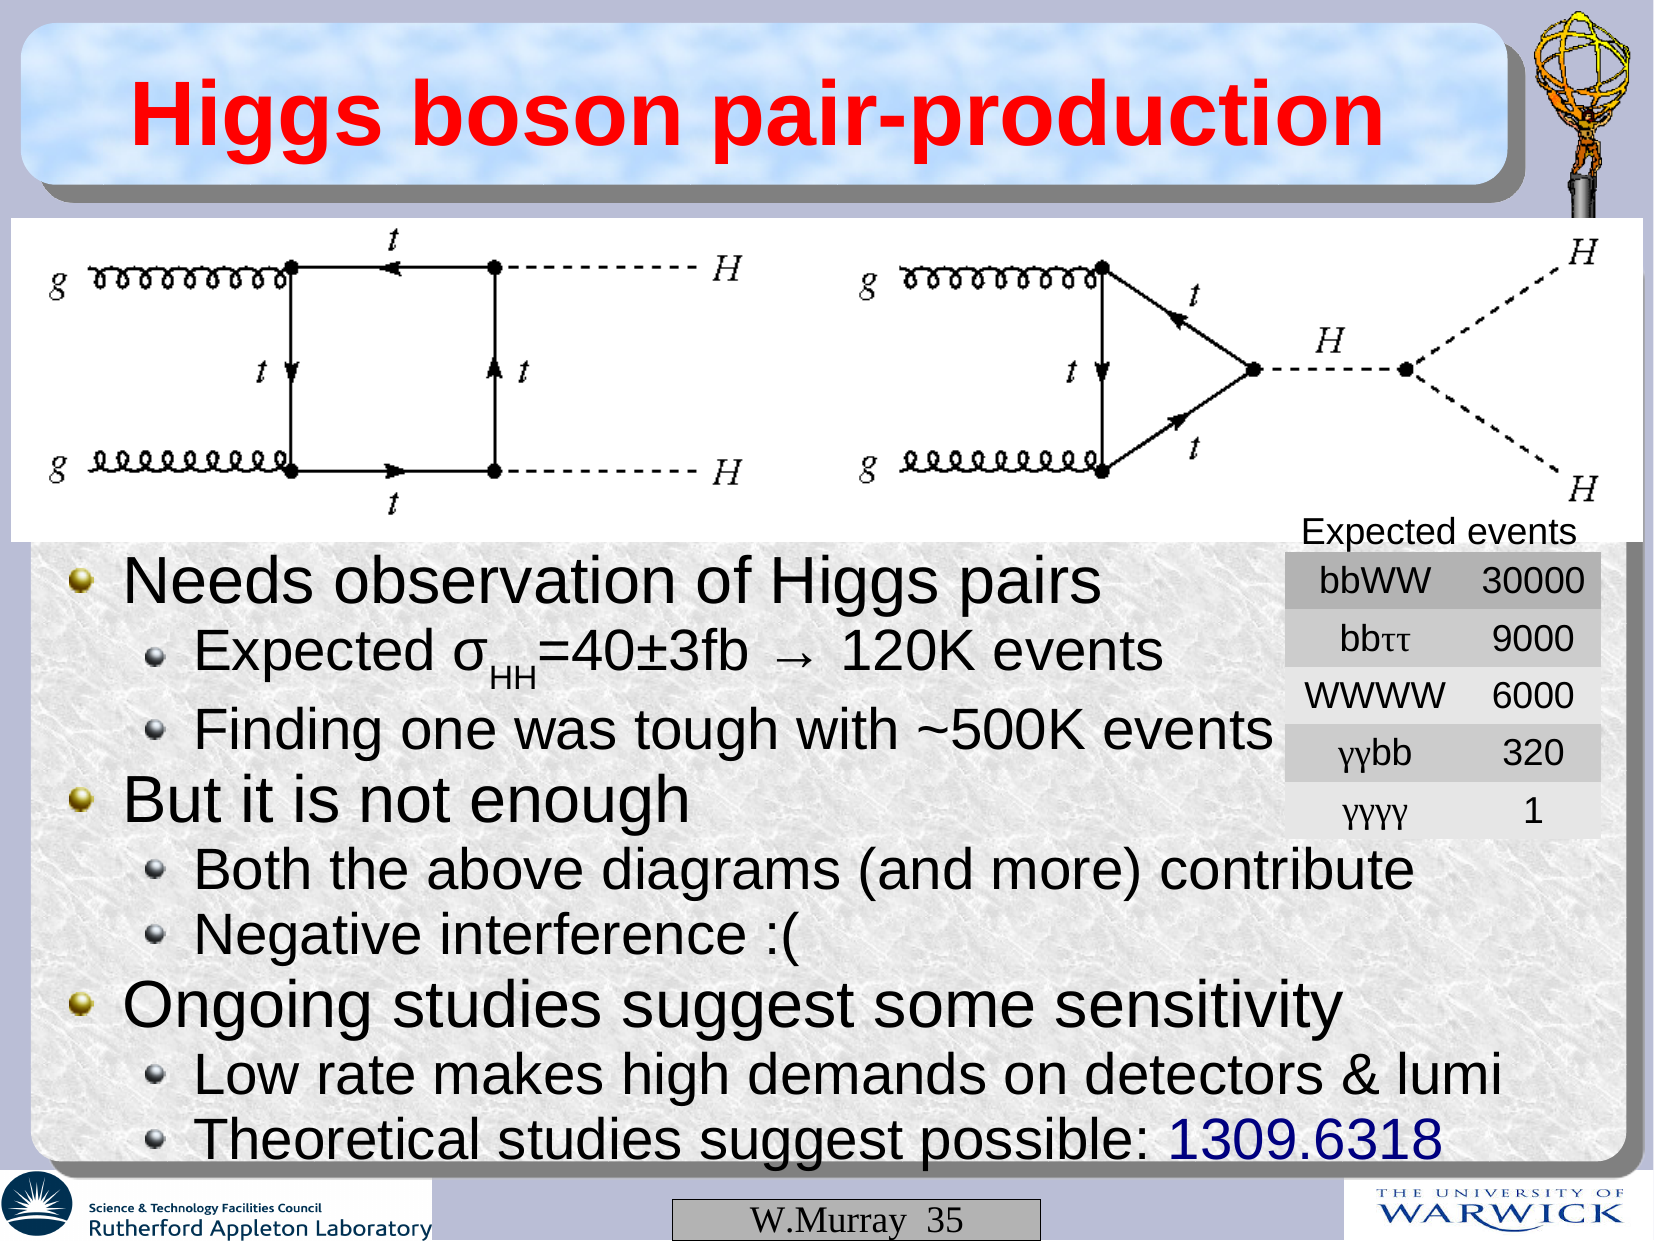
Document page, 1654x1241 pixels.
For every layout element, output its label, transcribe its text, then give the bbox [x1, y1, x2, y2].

table_header bbWW [1285, 552, 1466, 609]
text_box Expected events [1286, 503, 1599, 560]
table_cell γγbb [1285, 724, 1466, 782]
picture [1344, 1170, 1654, 1241]
table_cell γγγγ [1285, 782, 1466, 839]
picture [20, 22, 1508, 181]
list Needs observation of Higgs pairs Expected σHH=40±3fb → 120K events Finding one was tough with ~500K events But it is not enough Both the above diagrams (and more) contribute Negative interference :( Ongoing studies suggest some sensitivity Low rate makes high demands on detectors & lumi Theoretical studies suggest possible: 1309.6318 [51, 543, 1550, 1172]
picture [0, 1170, 432, 1241]
table_cell 6000 [1466, 667, 1601, 724]
table_cell 9000 [1466, 609, 1601, 667]
table_header 30000 [1466, 552, 1601, 609]
title Higgs boson pair-production [29, 39, 1489, 190]
table_cell 1 [1466, 782, 1601, 839]
picture [11, 0, 1654, 1162]
table_cell bbττ [1285, 609, 1466, 667]
table_cell WWWW [1285, 667, 1466, 724]
table_cell 320 [1466, 724, 1601, 782]
